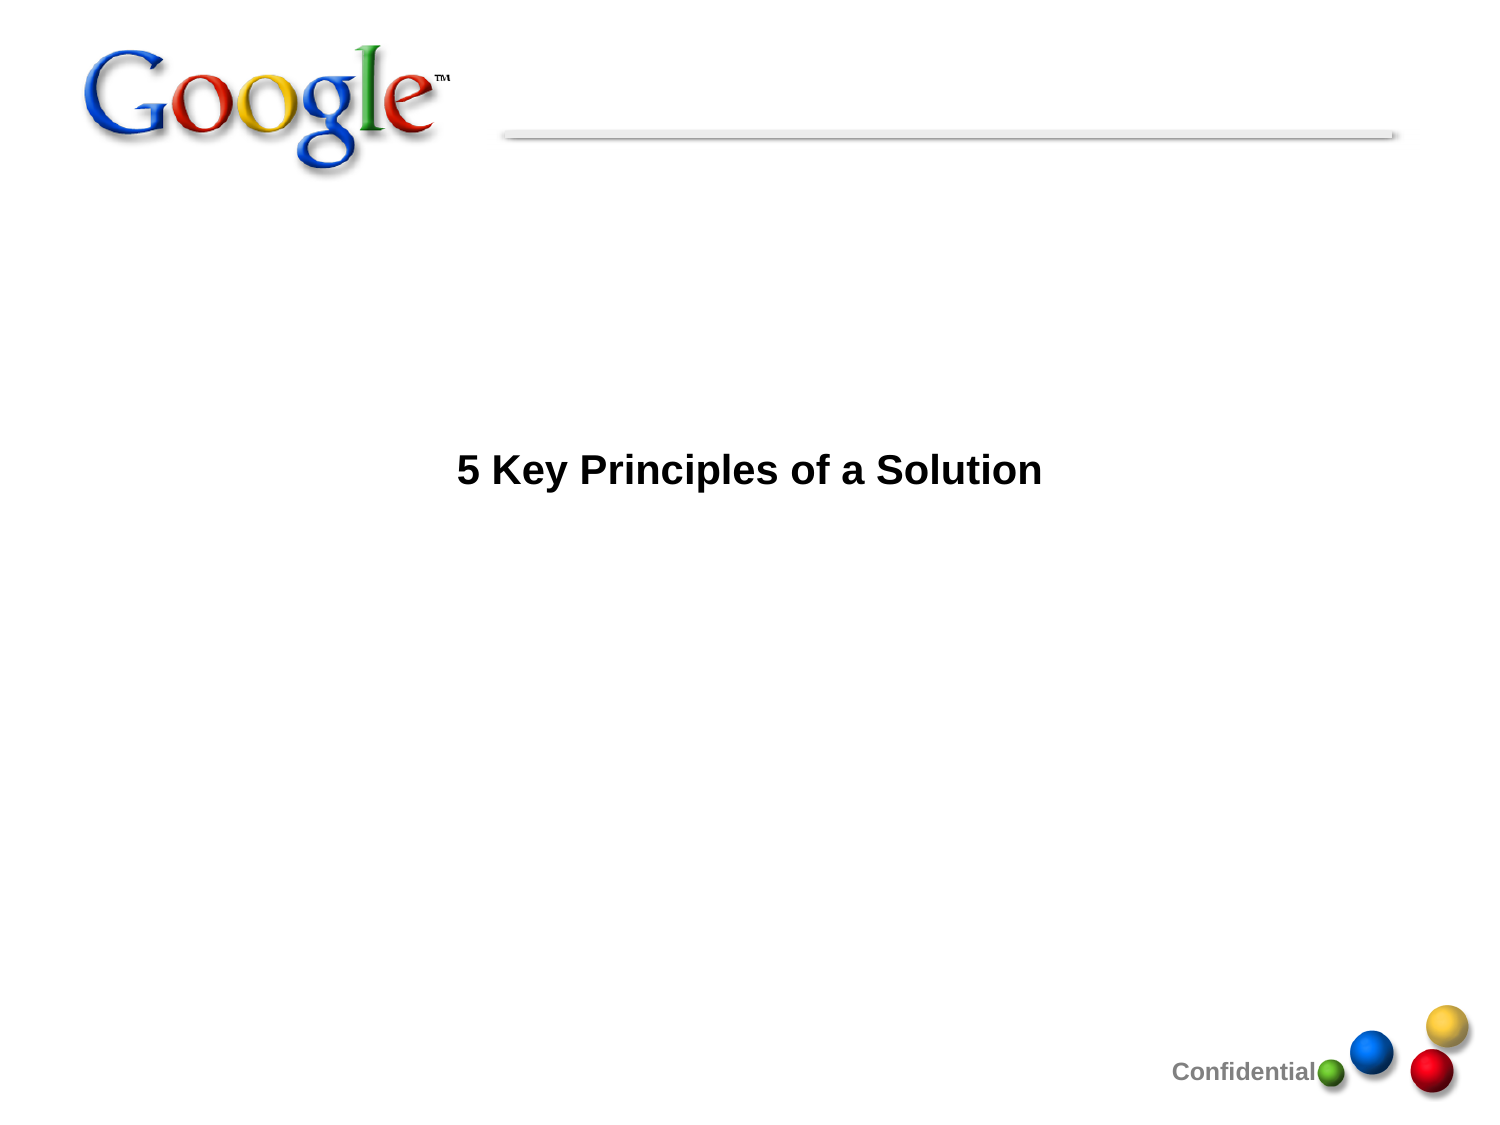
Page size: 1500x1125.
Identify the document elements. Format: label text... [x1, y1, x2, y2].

title 5 Key Principles of a Solution [112, 349, 1388, 591]
